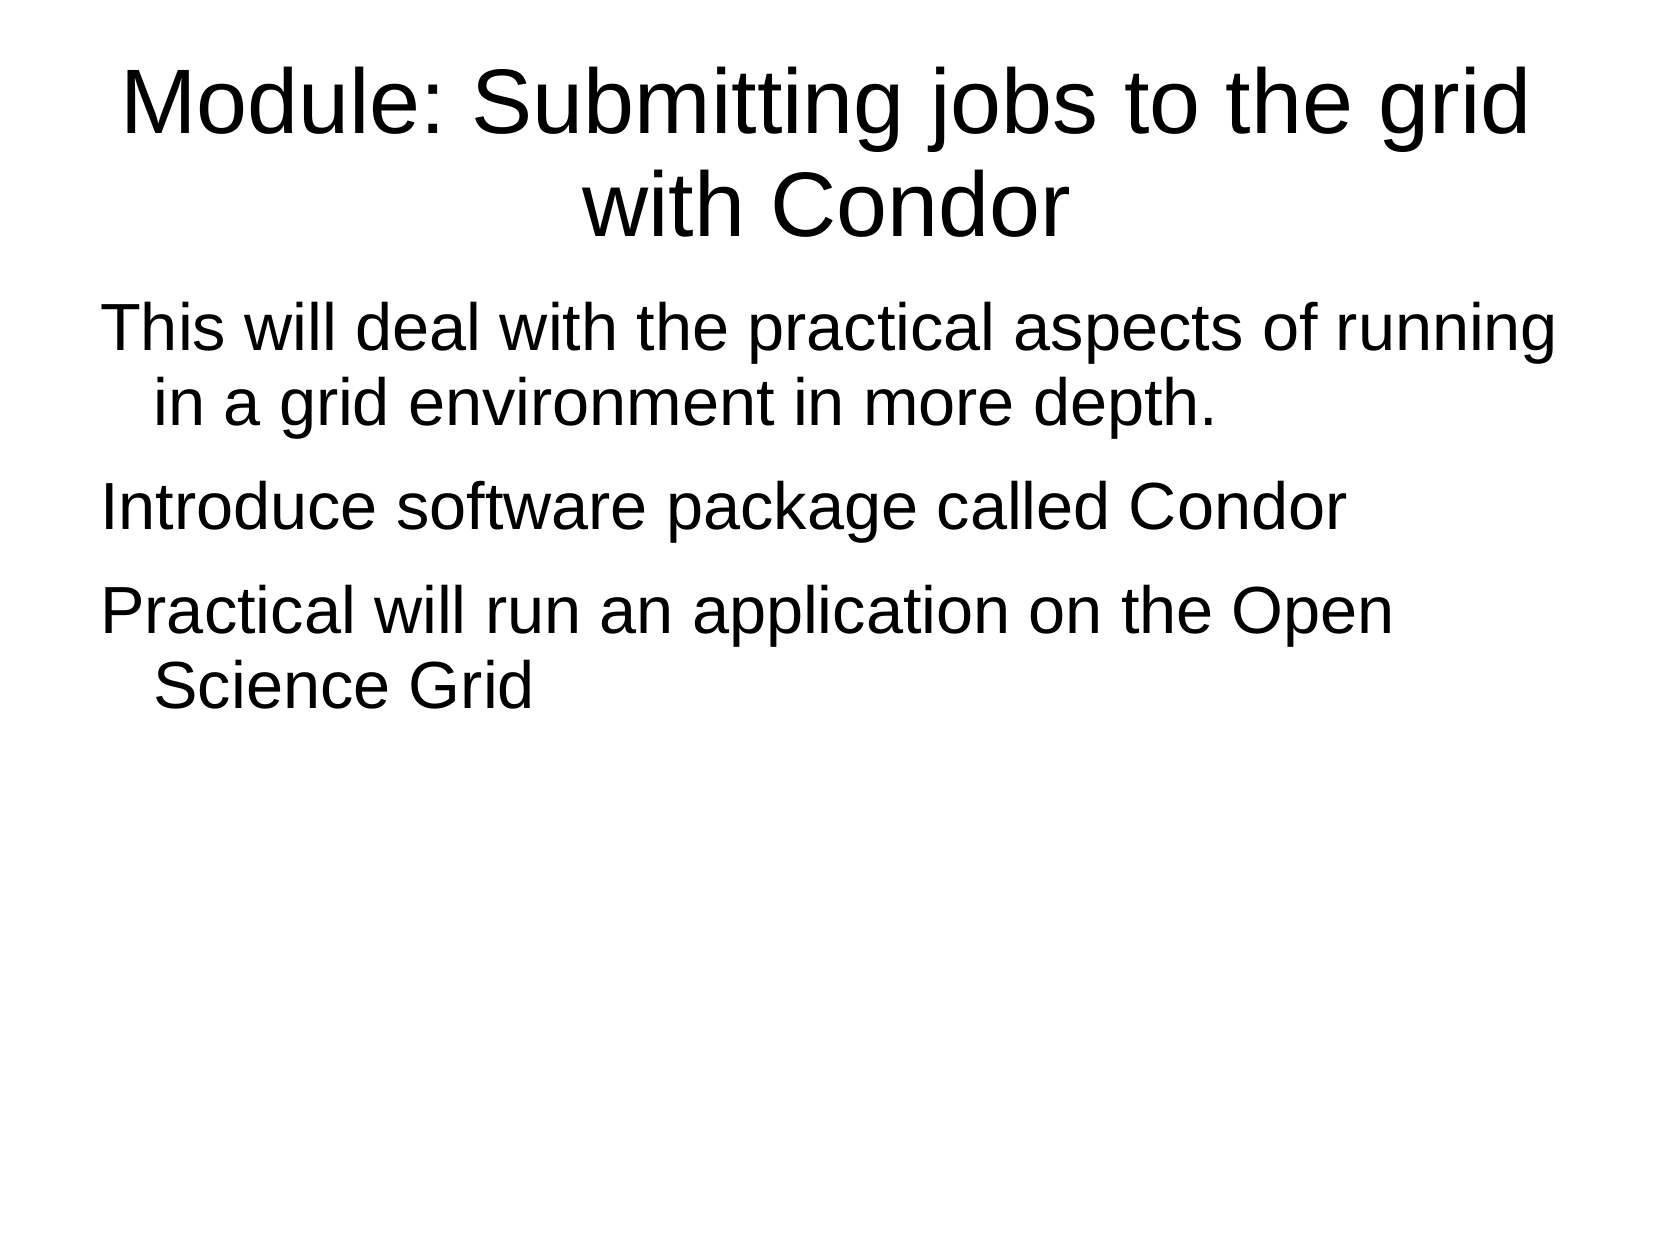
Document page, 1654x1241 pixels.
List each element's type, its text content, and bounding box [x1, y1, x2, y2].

title Module: Submitting jobs to the grid with Condor [82, 47, 1571, 259]
list This will deal with the practical aspects of running in a grid environment in more depth. Introduce software package called Condor Practical will run an application on the Open Science Grid [82, 290, 1571, 1094]
